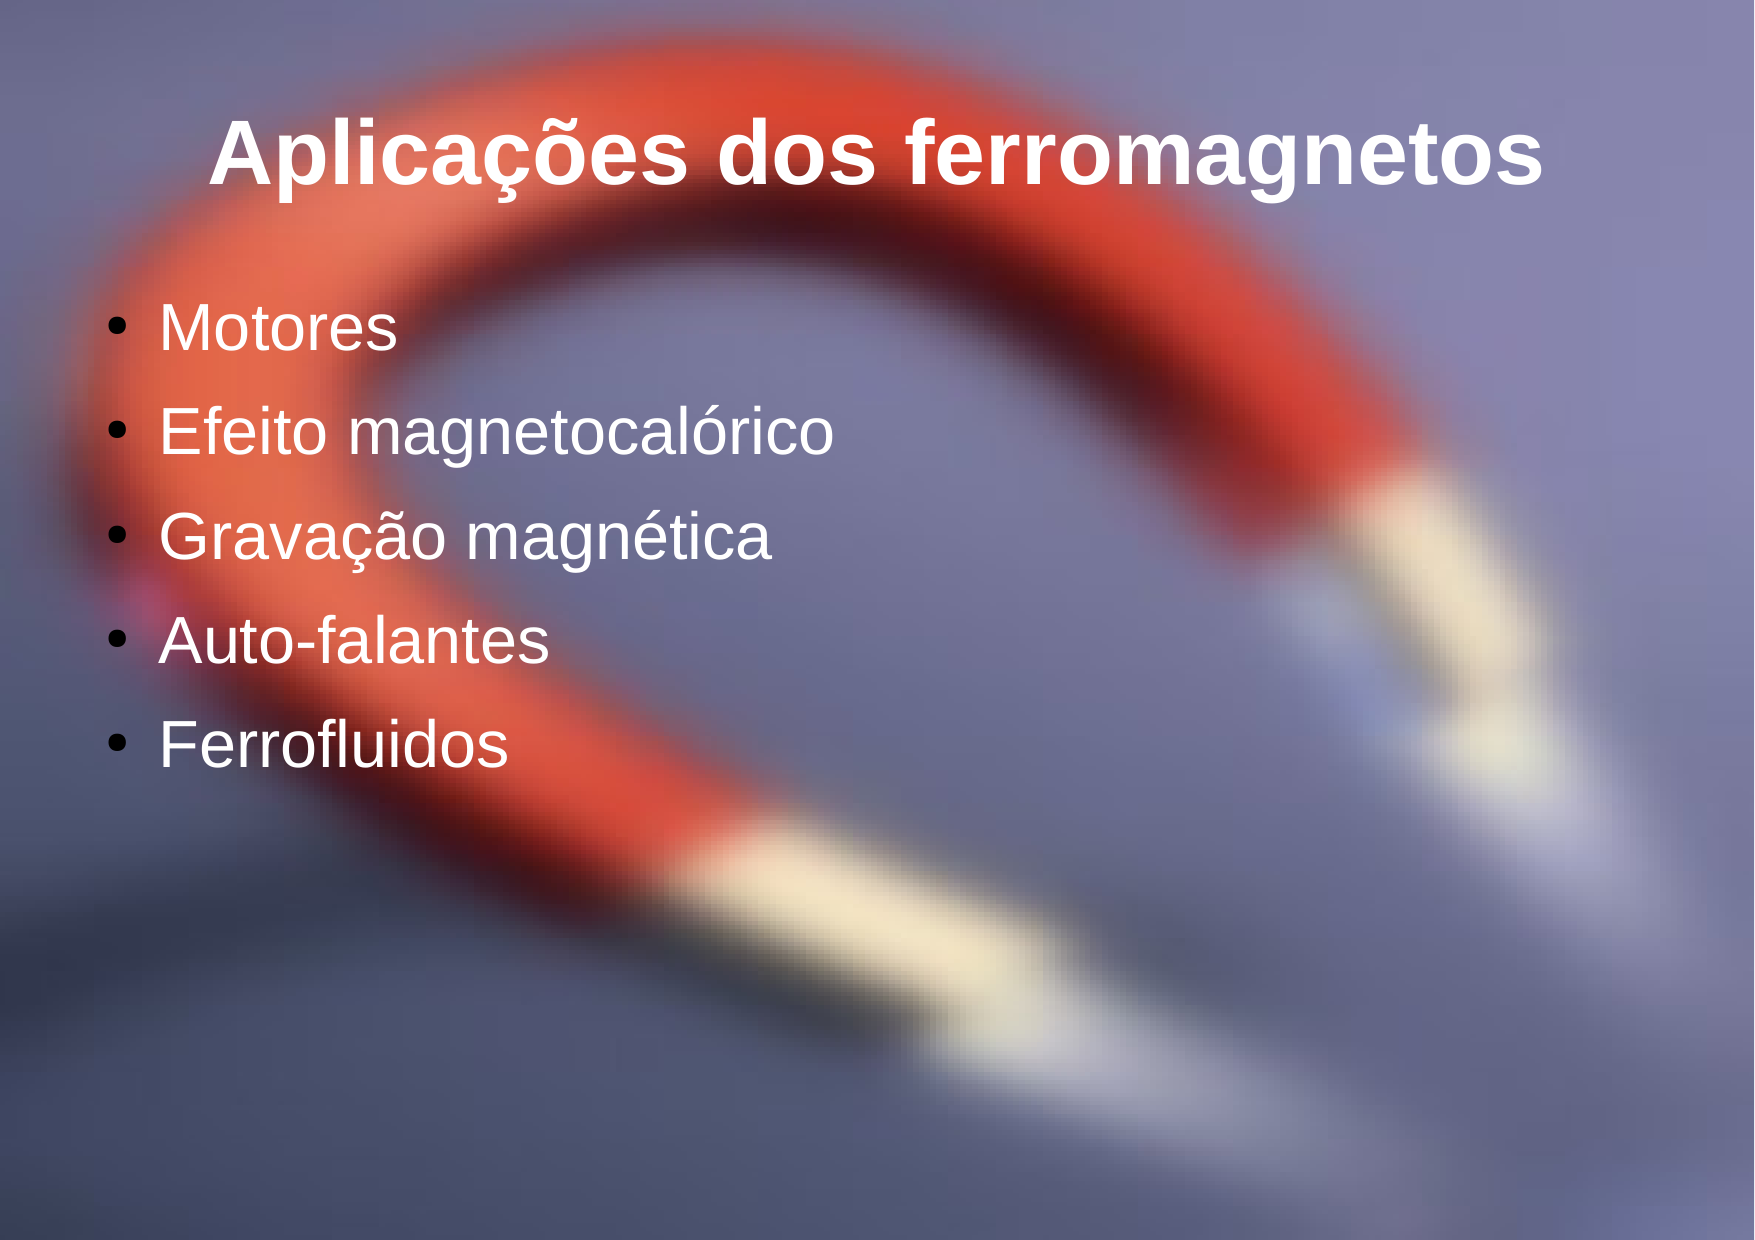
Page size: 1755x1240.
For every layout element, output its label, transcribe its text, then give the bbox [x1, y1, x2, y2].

title Aplicações dos ferromagnetos [87, 56, 1667, 249]
picture [0, 0, 1755, 1240]
list Motores Efeito magnetocalórico Gravação magnética Auto-falantes Ferrofluidos [87, 290, 1667, 1094]
